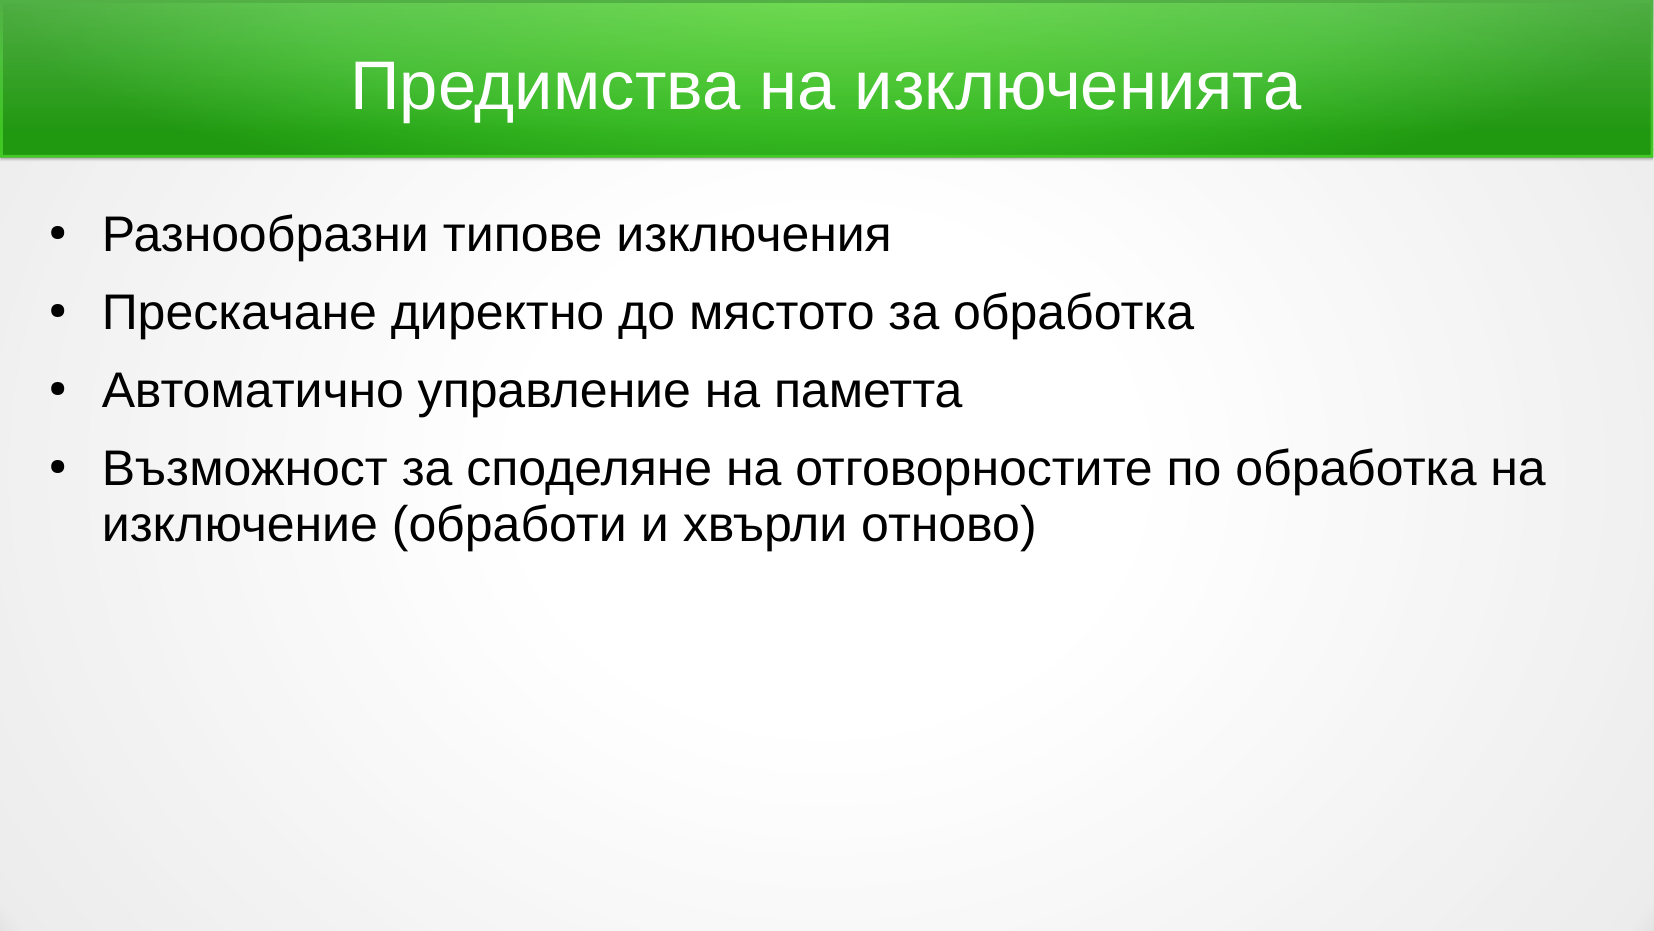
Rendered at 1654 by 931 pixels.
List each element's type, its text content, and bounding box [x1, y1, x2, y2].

title Предимства на изключенията [82, 37, 1571, 135]
list Разнообразни типове изключения Прескачане директно до мястото за обработка Автоматично управление на паметта Възможност за споделяне на отговорностите по обработка на изключение (обработи и хвърли отново) [31, 206, 1619, 928]
